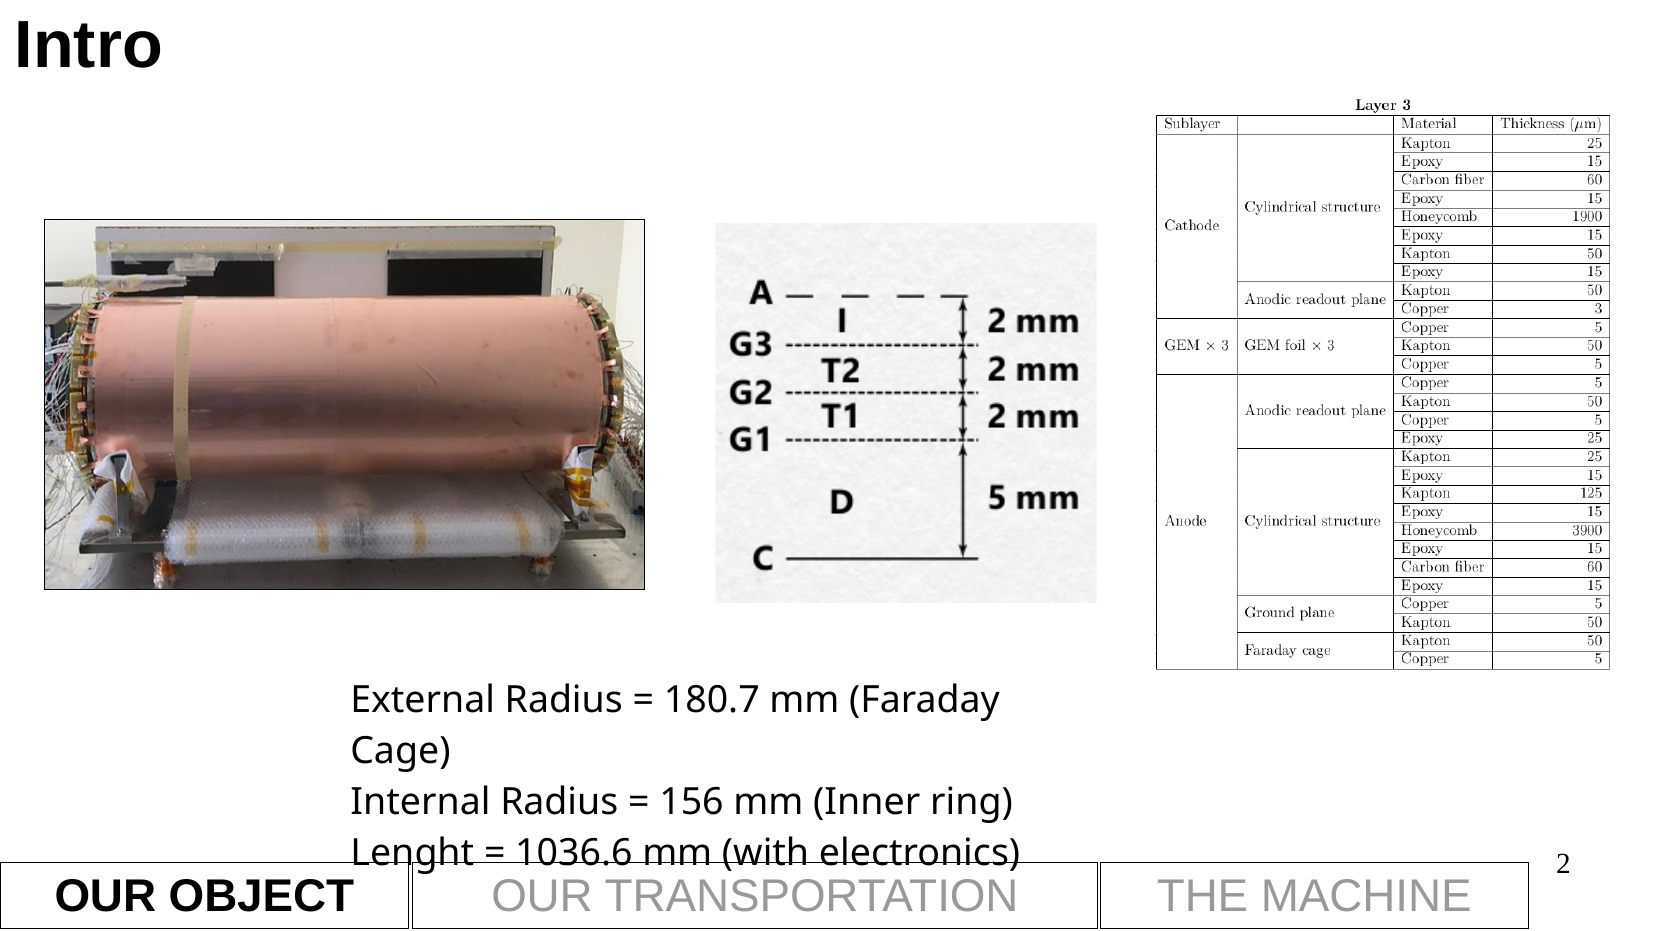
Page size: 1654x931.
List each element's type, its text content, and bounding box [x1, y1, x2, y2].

text_box OUR TRANSPORTATION [412, 862, 1098, 929]
picture [44, 219, 645, 590]
text_box External Radius = 180.7 mm (Faraday Cage) Internal Radius = 156 mm (Inner ring) Lenght = 1036.6 mm (with electronics) [335, 665, 1122, 818]
picture [1143, 86, 1624, 676]
picture [715, 223, 1097, 604]
text_box THE MACHINE [1100, 862, 1529, 929]
text_box OUR OBJECT [0, 862, 409, 929]
text_box Intro [0, 0, 409, 90]
